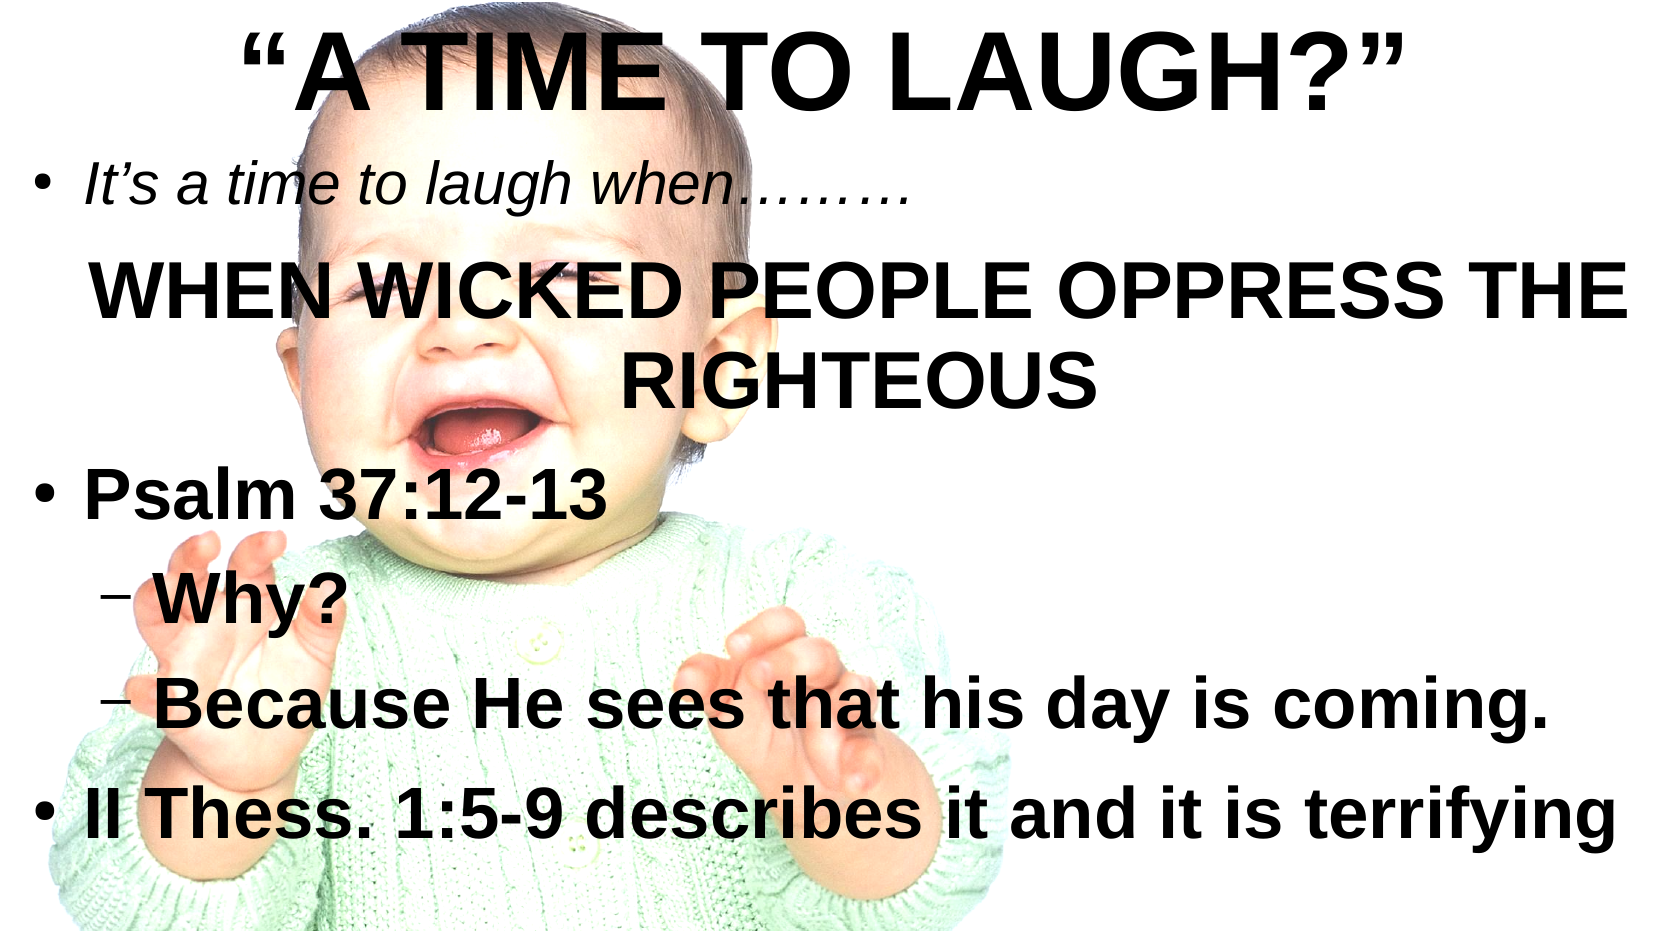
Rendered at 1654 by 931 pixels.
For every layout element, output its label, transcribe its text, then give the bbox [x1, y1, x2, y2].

picture [0, 2, 1652, 931]
list It’s a time to laugh when……… WHEN WICKED PEOPLE OPPRESS THE RIGHTEOUS Psalm 37:12-13 Why? Because He sees that his day is coming. II Thess. 1:5-9 describes it and it is terrifying [15, 149, 1636, 916]
title “A TIME TO LAUGH?” [79, 0, 1569, 149]
